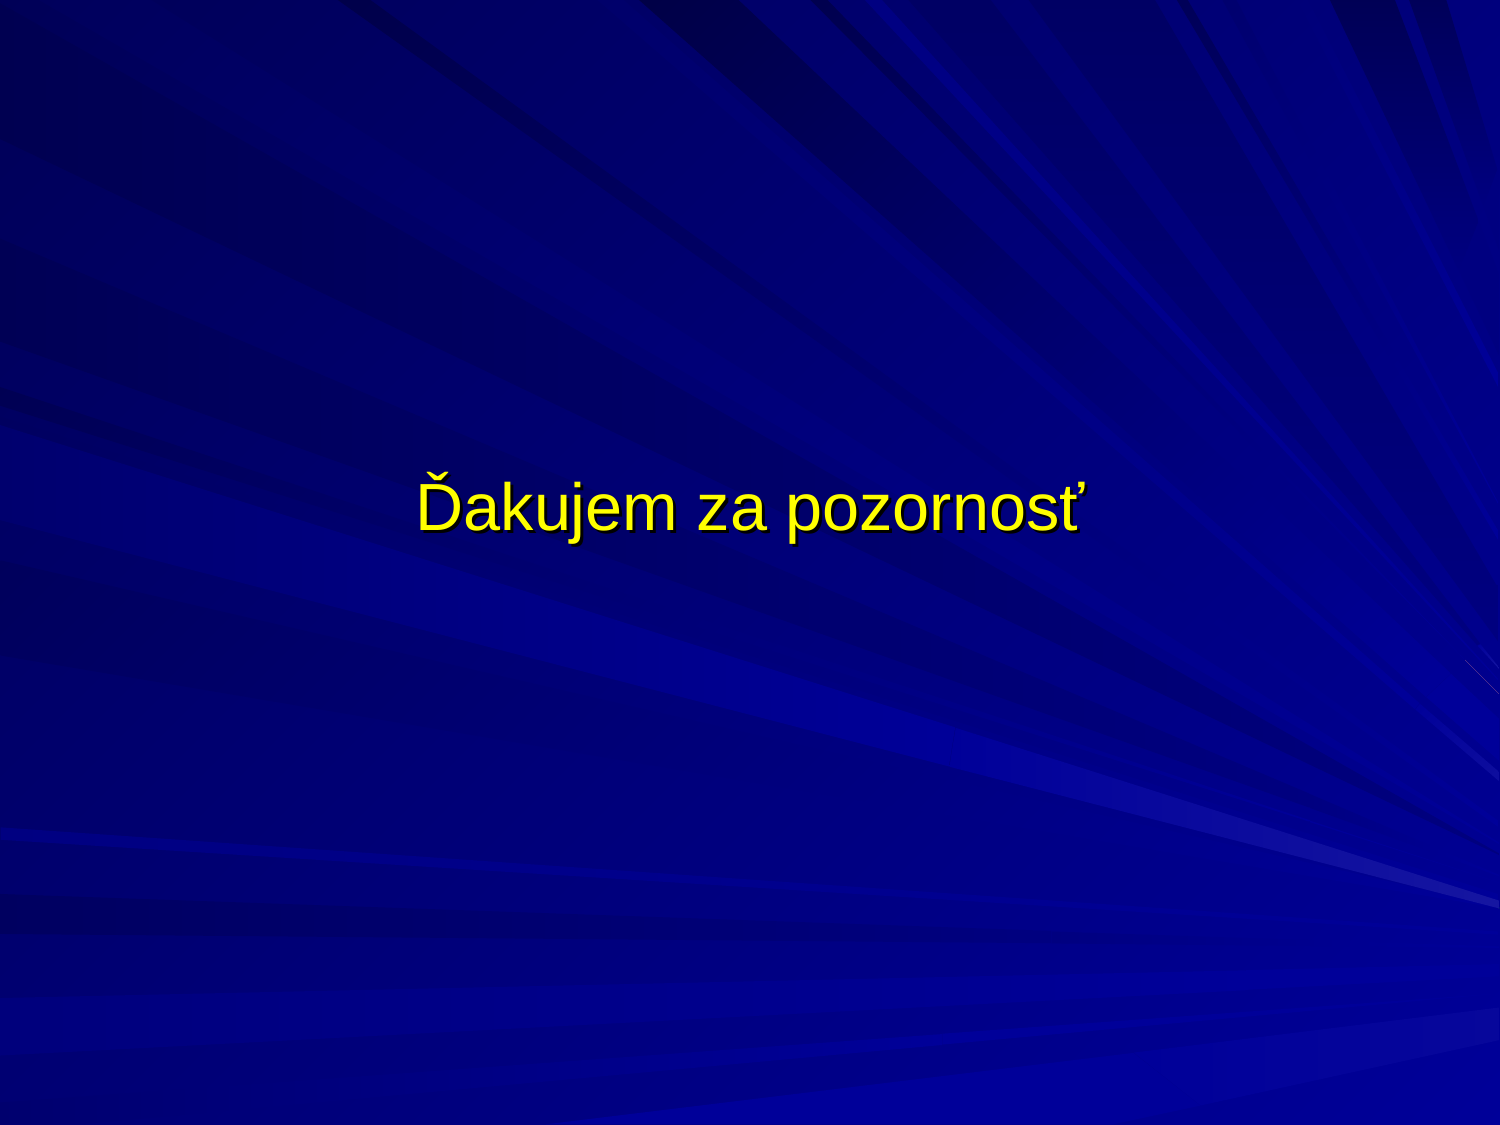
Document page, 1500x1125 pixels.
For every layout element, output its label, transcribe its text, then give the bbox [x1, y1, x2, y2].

list Ďakujem za pozornosť [75, 262, 1426, 1006]
